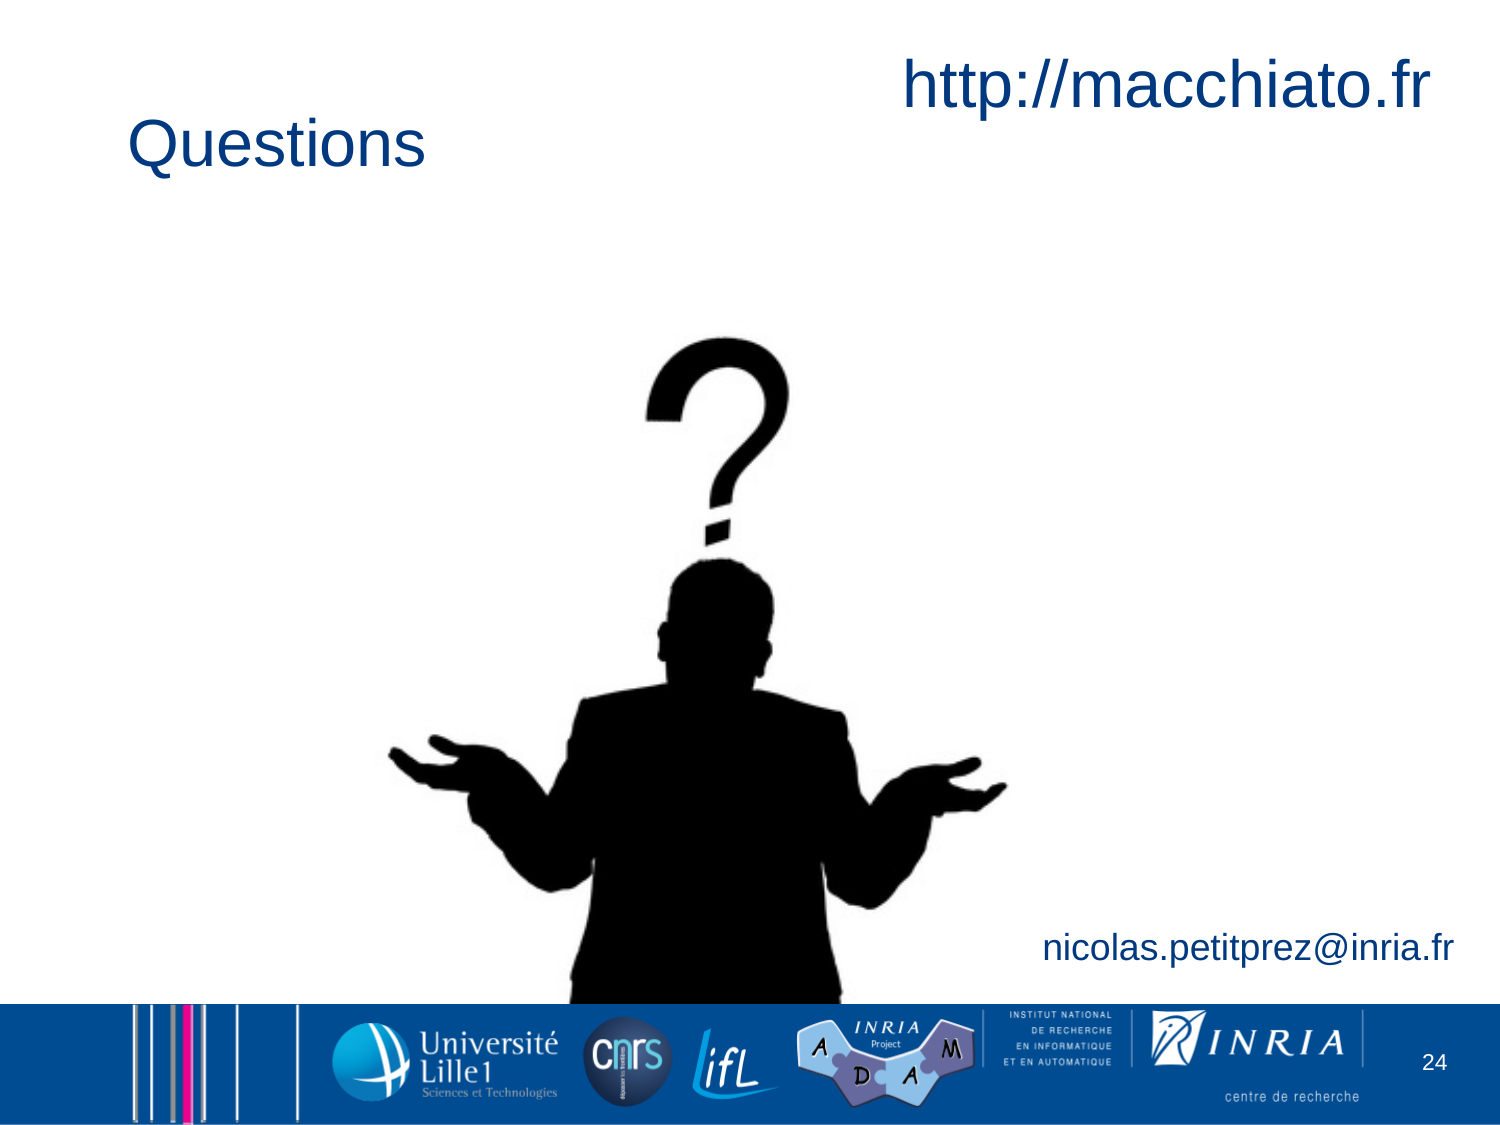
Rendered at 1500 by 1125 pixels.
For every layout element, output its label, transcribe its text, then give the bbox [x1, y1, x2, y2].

title Questions [112, 0, 1474, 188]
title http://macchiato.fr [888, 29, 1477, 129]
picture [0, 318, 1500, 1125]
title nicolas.petitprez@inria.fr [1027, 915, 1500, 976]
